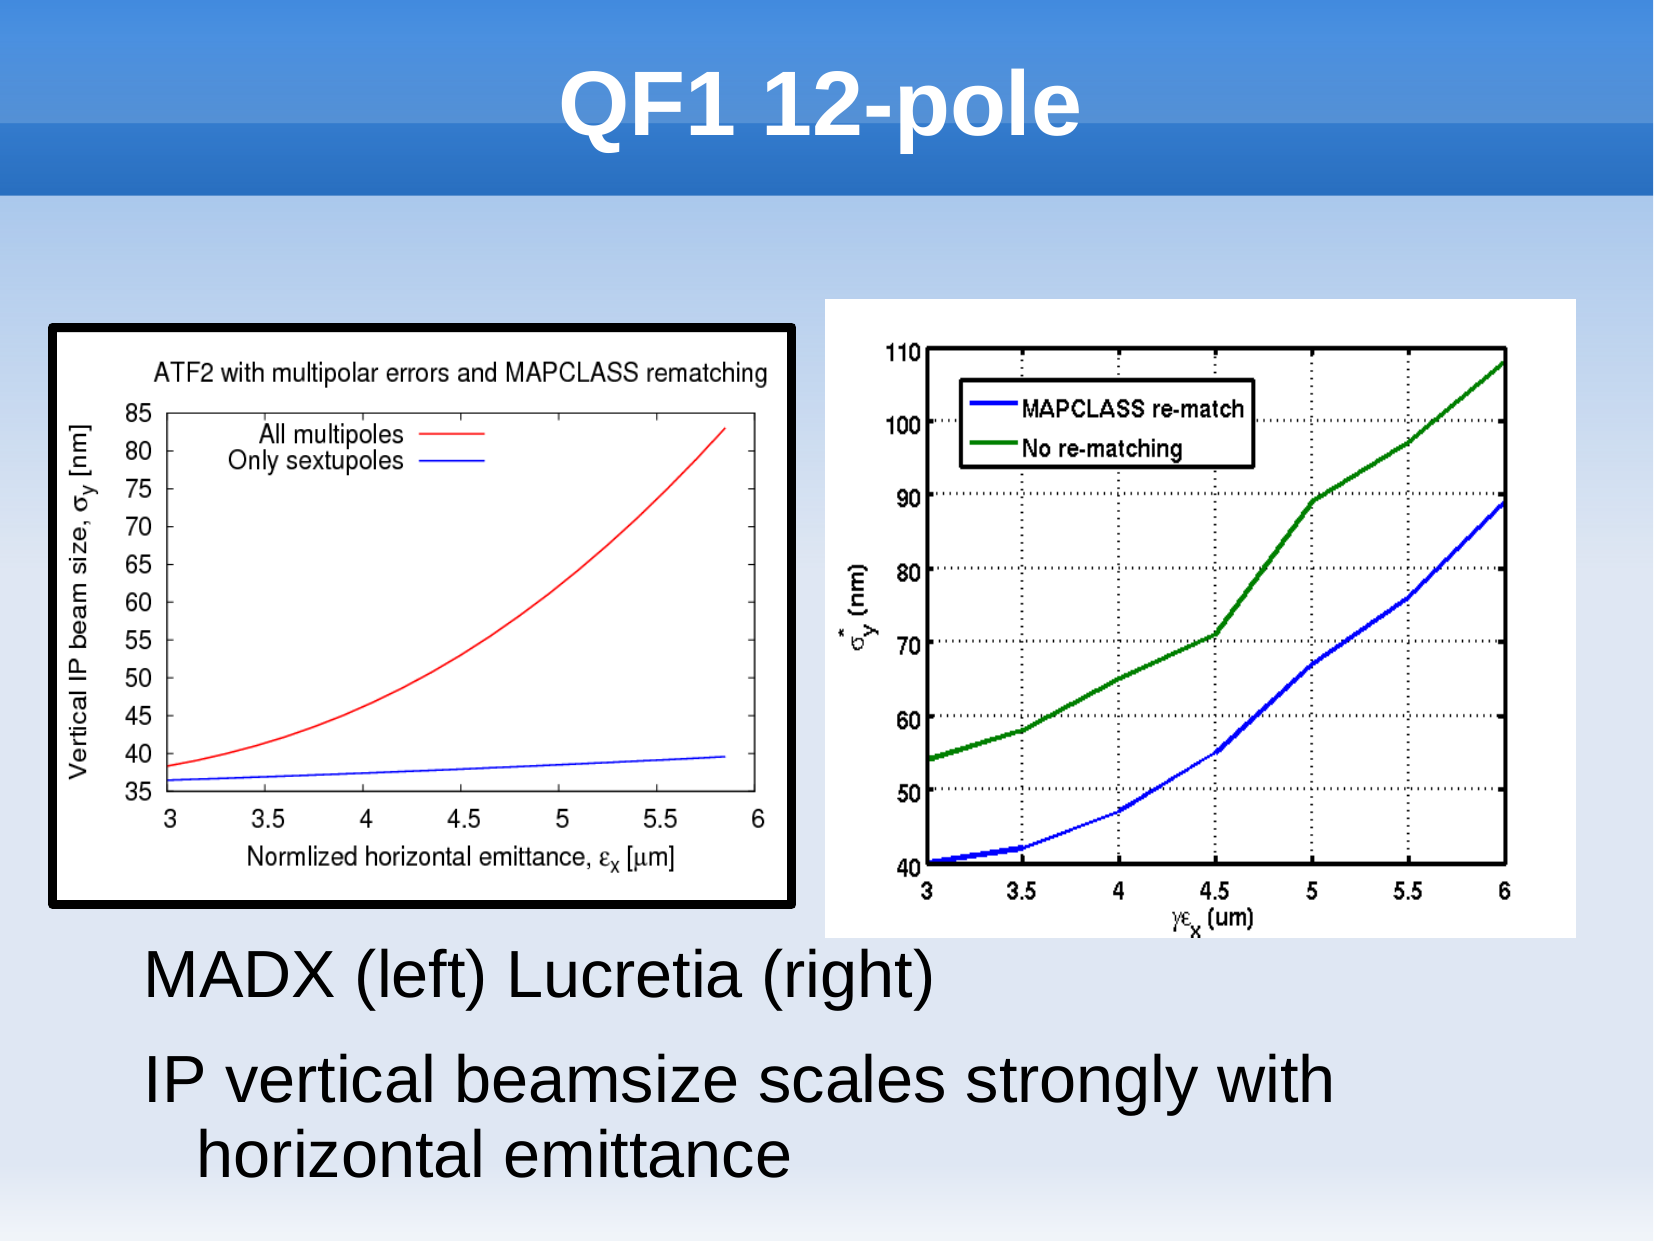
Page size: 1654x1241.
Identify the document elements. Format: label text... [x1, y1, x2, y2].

title QF1 12-pole [76, 0, 1565, 208]
list MADX (left) Lucretia (right) IP vertical beamsize scales strongly with horizontal emittance [125, 937, 1538, 1192]
picture [0, 0, 1654, 1241]
